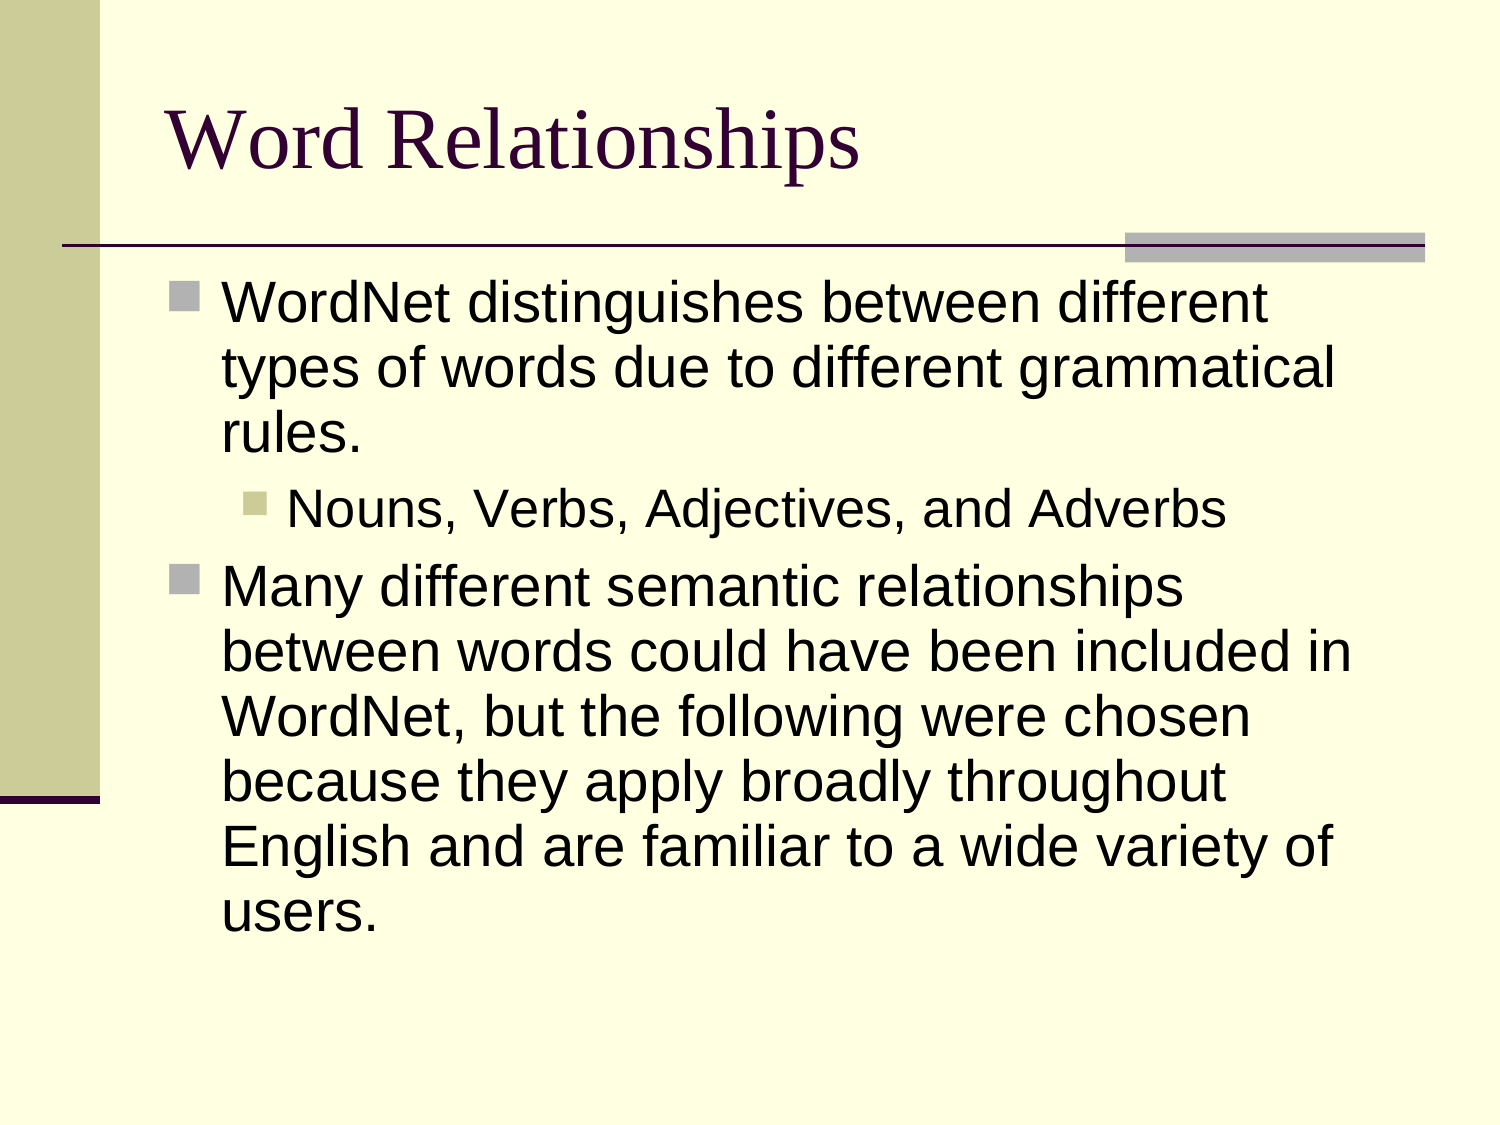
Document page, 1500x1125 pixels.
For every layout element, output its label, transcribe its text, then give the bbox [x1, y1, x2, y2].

title Word Relationships [150, 45, 1426, 234]
list WordNet distinguishes between different types of words due to different grammatical rules. Nouns, Verbs, Adjectives, and Adverbs Many different semantic relationships between words could have been included in WordNet, but the following were chosen because they apply broadly throughout English and are familiar to a wide variety of users. [150, 262, 1426, 1006]
